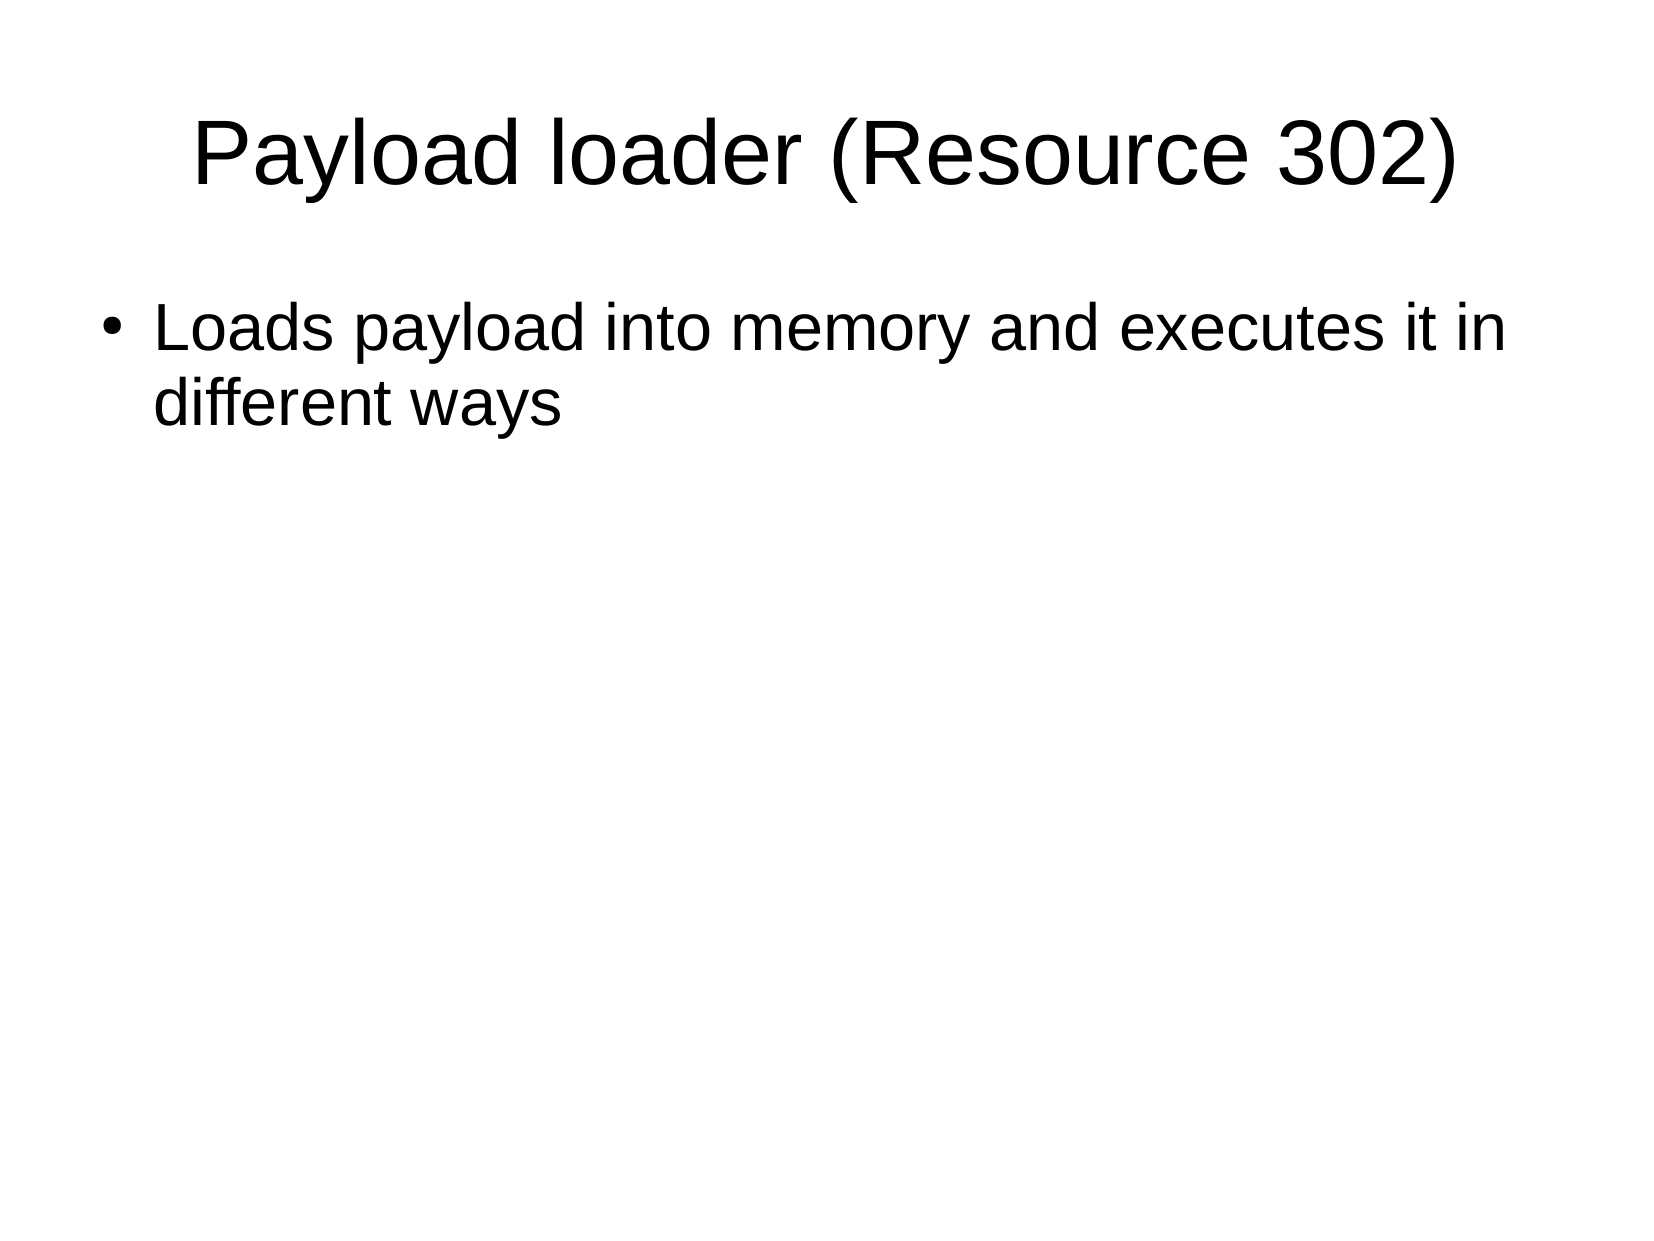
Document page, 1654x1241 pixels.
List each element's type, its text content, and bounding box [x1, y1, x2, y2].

list Loads payload into memory and executes it in different ways [82, 290, 1571, 1109]
title Payload loader (Resource 302) [82, 49, 1571, 257]
